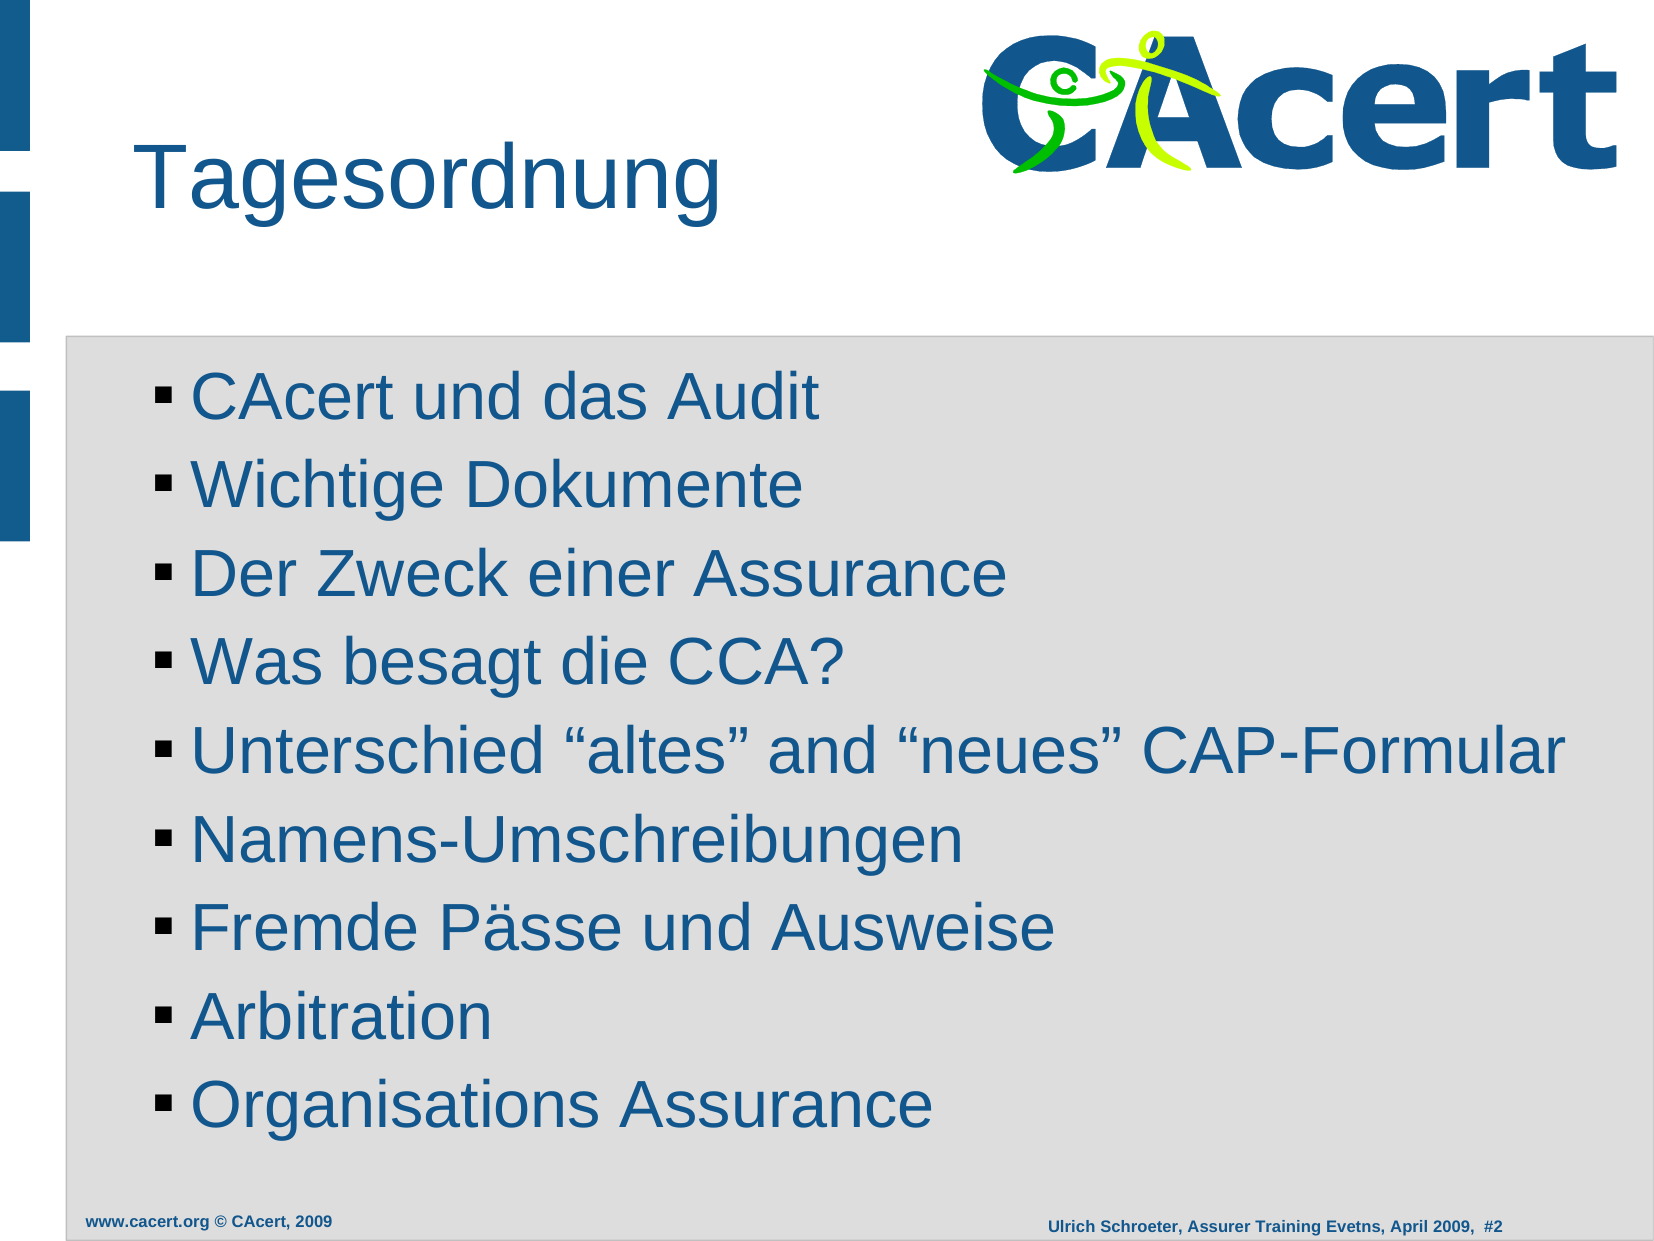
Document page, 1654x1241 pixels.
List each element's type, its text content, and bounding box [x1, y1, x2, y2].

text_box Tagesordnung [118, 118, 740, 236]
text_box CAcert und das Audit Wichtige Dokumente Der Zweck einer Assurance Was besagt die CCA? Unterschied “altes” and “neues” CAP-Formular Namens-Umschreibungen Fremde Pässe und Ausweise Arbitration Organisations Assurance [140, 337, 1584, 1150]
